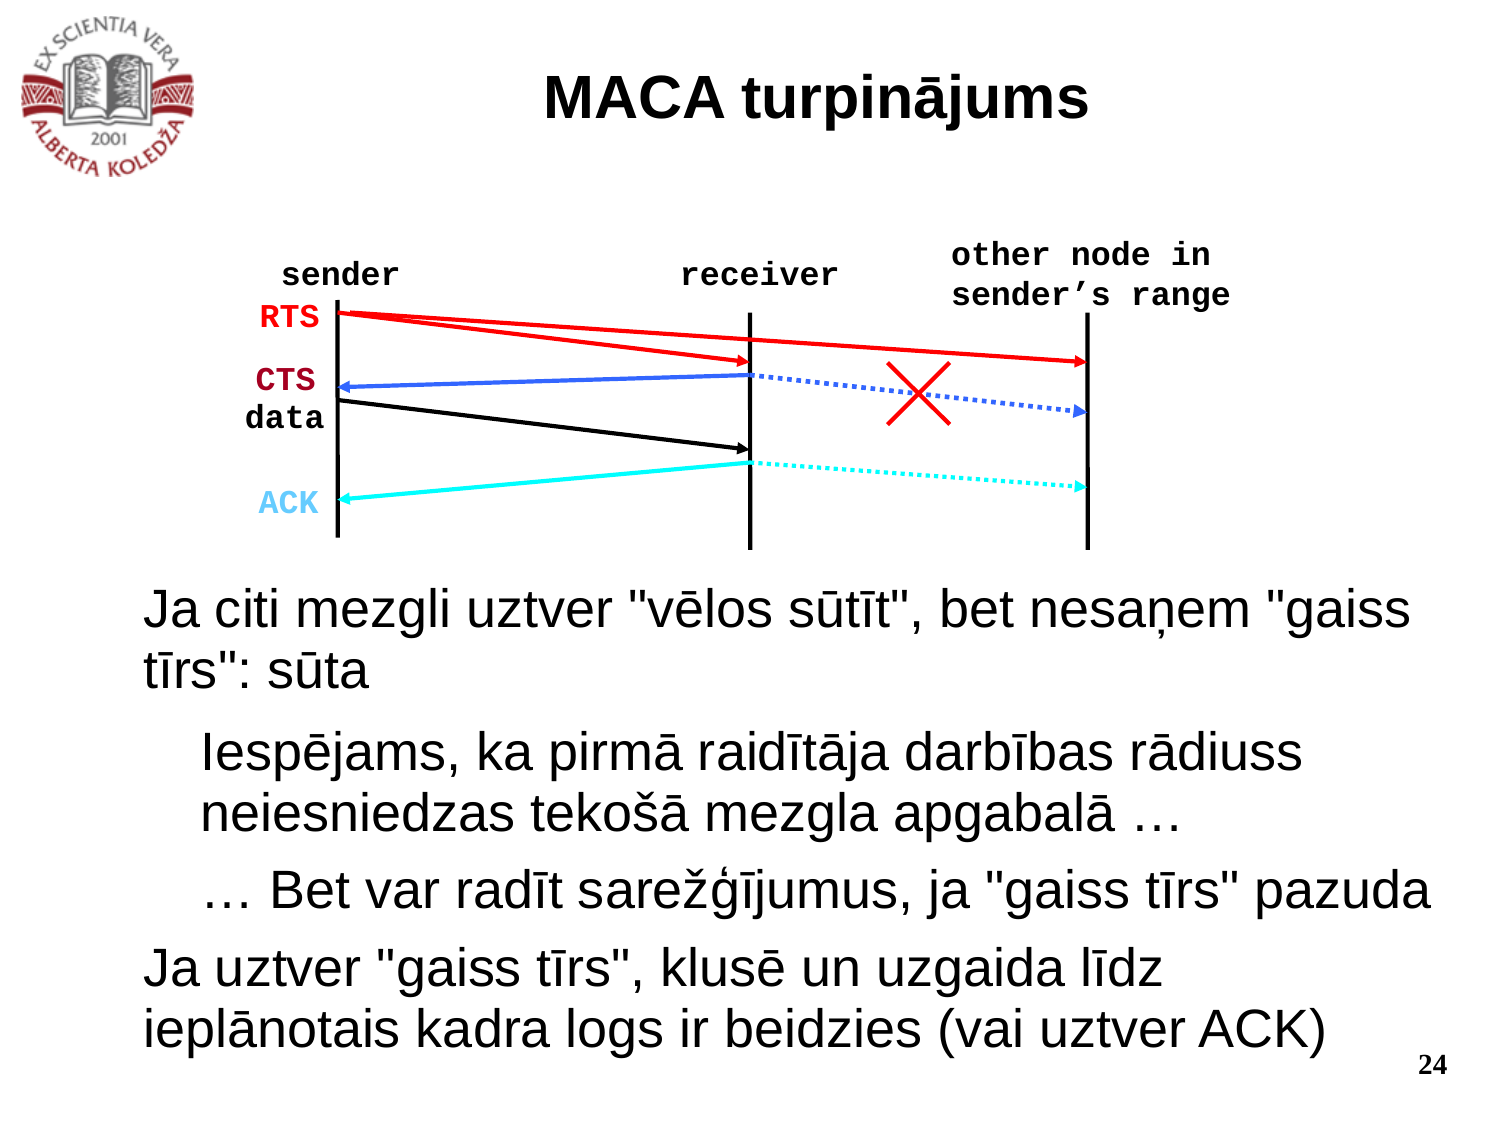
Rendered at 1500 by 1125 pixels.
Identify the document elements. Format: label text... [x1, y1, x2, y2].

text_box RTS [244, 287, 335, 342]
text_box sender [265, 245, 416, 300]
text_box data [250, 413, 257, 425]
picture [21, 16, 194, 177]
text_box data [229, 387, 340, 443]
text_box ACK [243, 472, 334, 528]
text_box CTS [240, 349, 331, 405]
title MACA turpinājums [187, 44, 1425, 150]
text_box receiver [664, 245, 855, 300]
list Ja citi mezgli uztver "vēlos sūtīt", bet nesaņem "gaiss tīrs": sūta Iespējams, ka pirmā raidītāja darbības rādiuss neiesniedzas tekošā mezgla apgabalā … … Bet var radīt sarežģījumus, ja "gaiss tīrs" pazuda Ja uztver "gaiss tīrs", klusē un uzgaida līdz ieplānotais kadra logs ir beidzies (vai uztver ACK) [85, 578, 1436, 1111]
text_box other node in sender’s range [936, 224, 1246, 320]
text_box <skaitlis> [1436, 1037, 1463, 1101]
